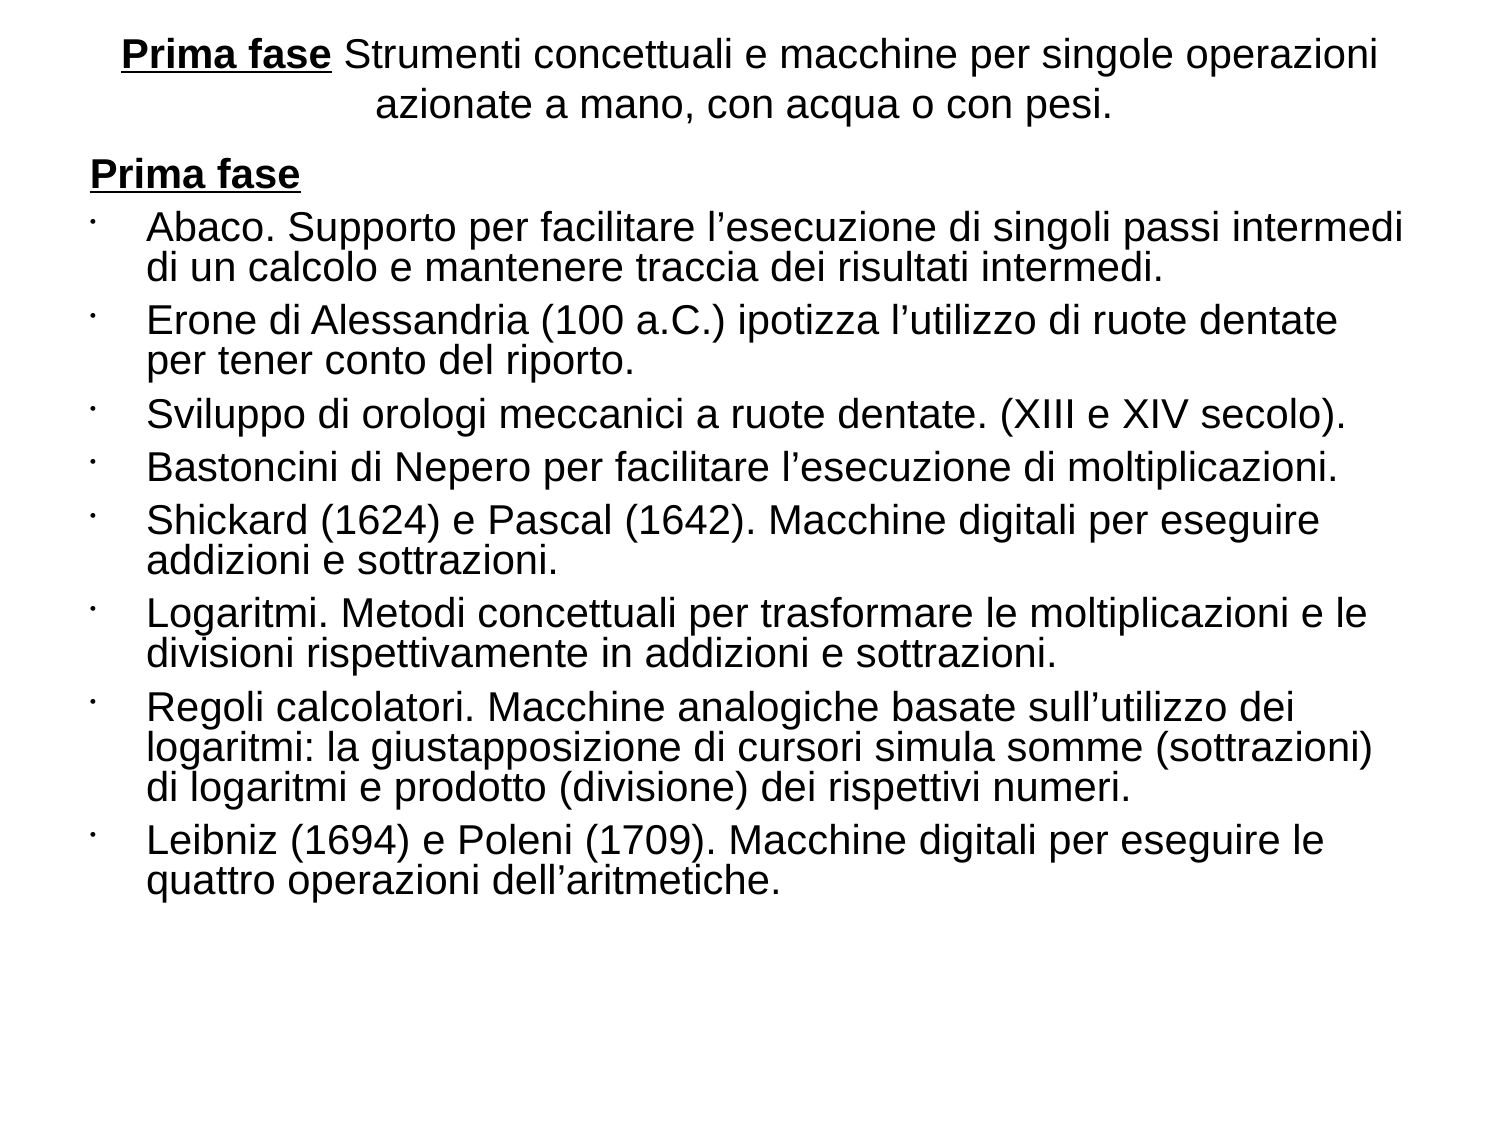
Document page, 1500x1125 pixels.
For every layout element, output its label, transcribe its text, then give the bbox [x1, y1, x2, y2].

title Prima fase Strumenti concettuali e macchine per singole operazioni azionate a mano, con acqua o con pesi. [75, 19, 1425, 148]
list Prima fase Abaco. Supporto per facilitare l’esecuzione di singoli passi intermedi di un calcolo e mantenere traccia dei risultati intermedi. Erone di Alessandria (100 a.C.) ipotizza l’utilizzo di ruote dentate per tener conto del riporto. Sviluppo di orologi meccanici a ruote dentate. (XIII e XIV secolo). Bastoncini di Nepero per facilitare l’esecuzione di moltiplicazioni. Shickard (1624) e Pascal (1642). Macchine digitali per eseguire addizioni e sottrazioni. Logaritmi. Metodi concettuali per trasformare le moltiplicazioni e le divisioni rispettivamente in addizioni e sottrazioni. Regoli calcolatori. Macchine analogiche basate sull’utilizzo dei logaritmi: la giustapposizione di cursori simula somme (sottrazioni) di logaritmi e prodotto (divisione) dei rispettivi numeri. Leibniz (1694) e Poleni (1709). Macchine digitali per eseguire le quattro operazioni dell’aritmetiche. [75, 148, 1425, 982]
